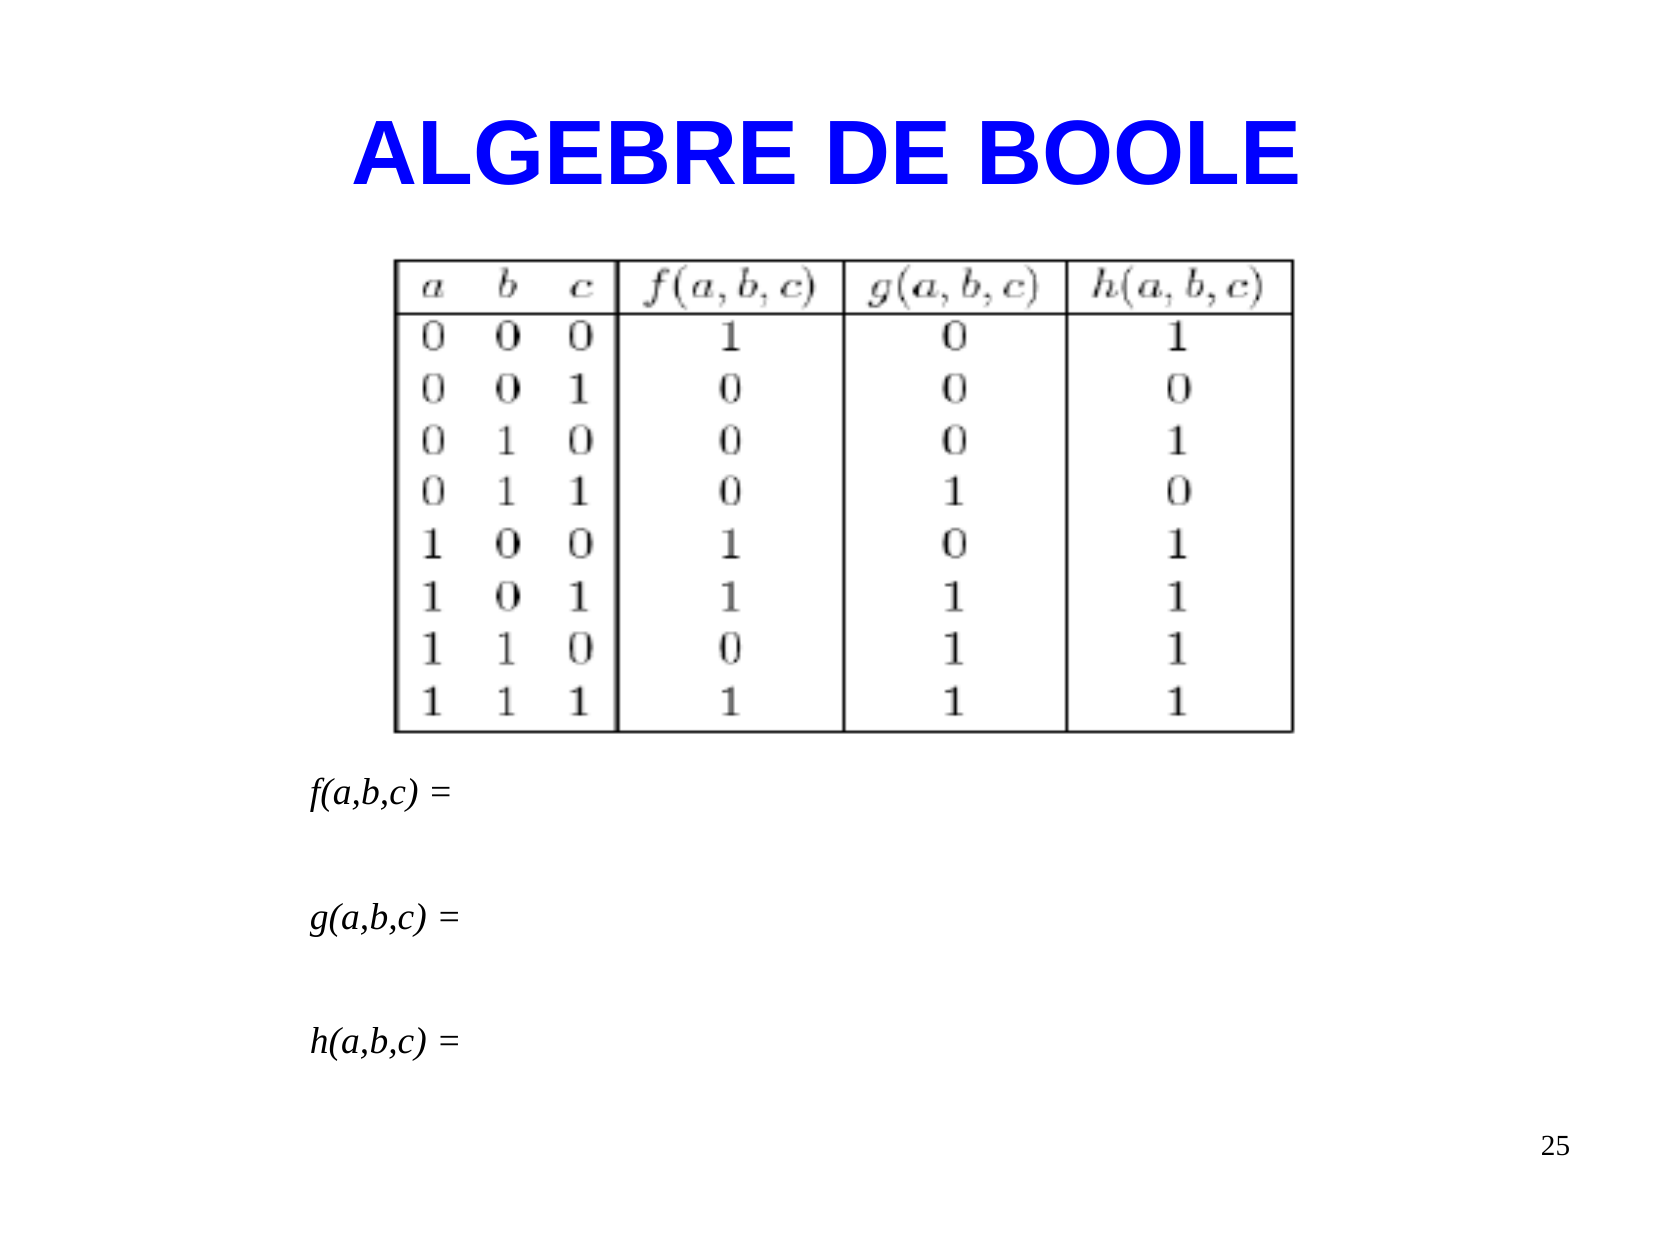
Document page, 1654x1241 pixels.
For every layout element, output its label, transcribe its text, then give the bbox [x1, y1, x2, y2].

title ALGEBRE DE BOOLE [0, 49, 1654, 257]
picture [383, 245, 1298, 739]
text_box f(a,b,c) = g(a,b,c) = h(a,b,c) = [295, 763, 1447, 1119]
